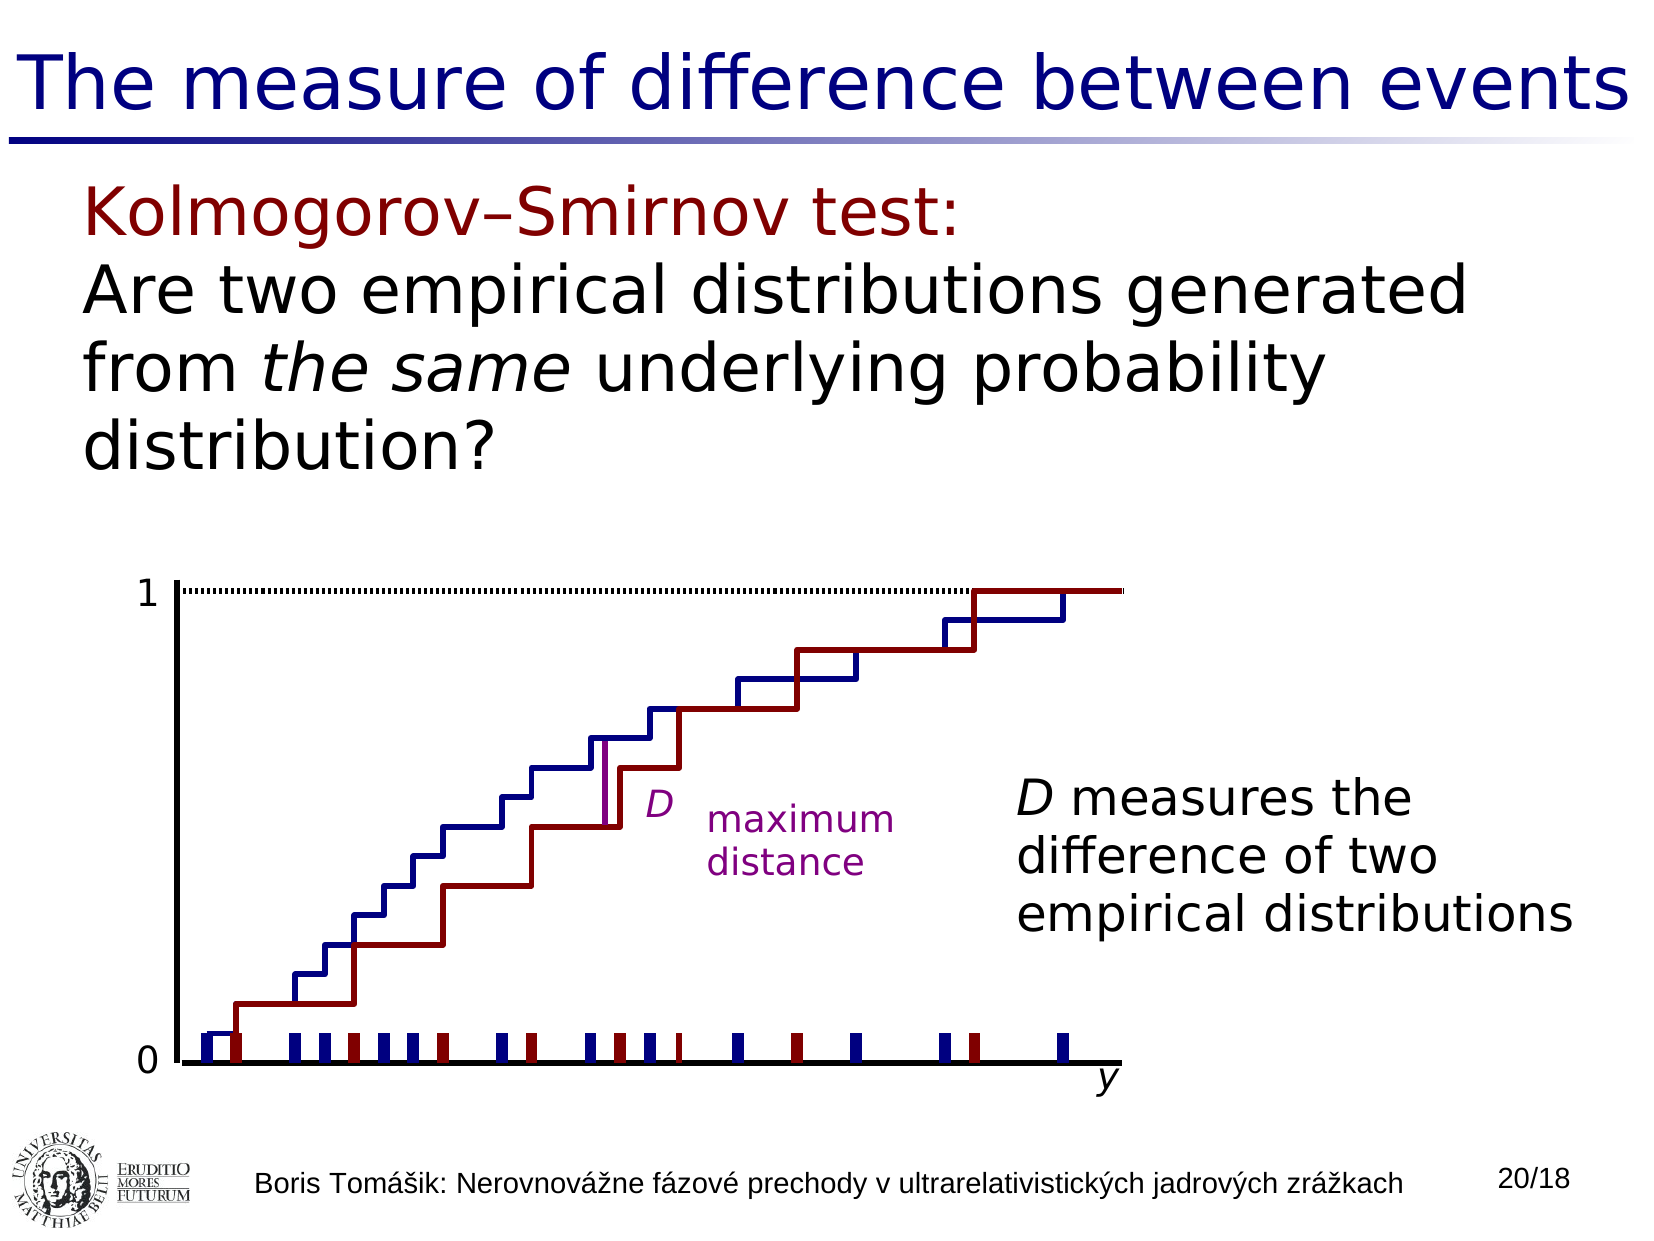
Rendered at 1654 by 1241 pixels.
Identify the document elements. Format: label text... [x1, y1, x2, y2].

text_box y [1079, 1044, 1138, 1109]
title The measure of difference between events [17, 17, 1638, 149]
picture [12, 1132, 190, 1228]
text_box D [624, 769, 696, 840]
text_box 1 [118, 561, 178, 626]
subtitle Kolmogorov–Smirnov test: Are two empirical distributions generated from the same underlying probability distribution? [82, 164, 1571, 495]
text_box maximum distance [685, 784, 917, 898]
text_box D measures the difference of two empirical distributions [995, 755, 1596, 957]
text_box 0 [118, 1028, 178, 1093]
